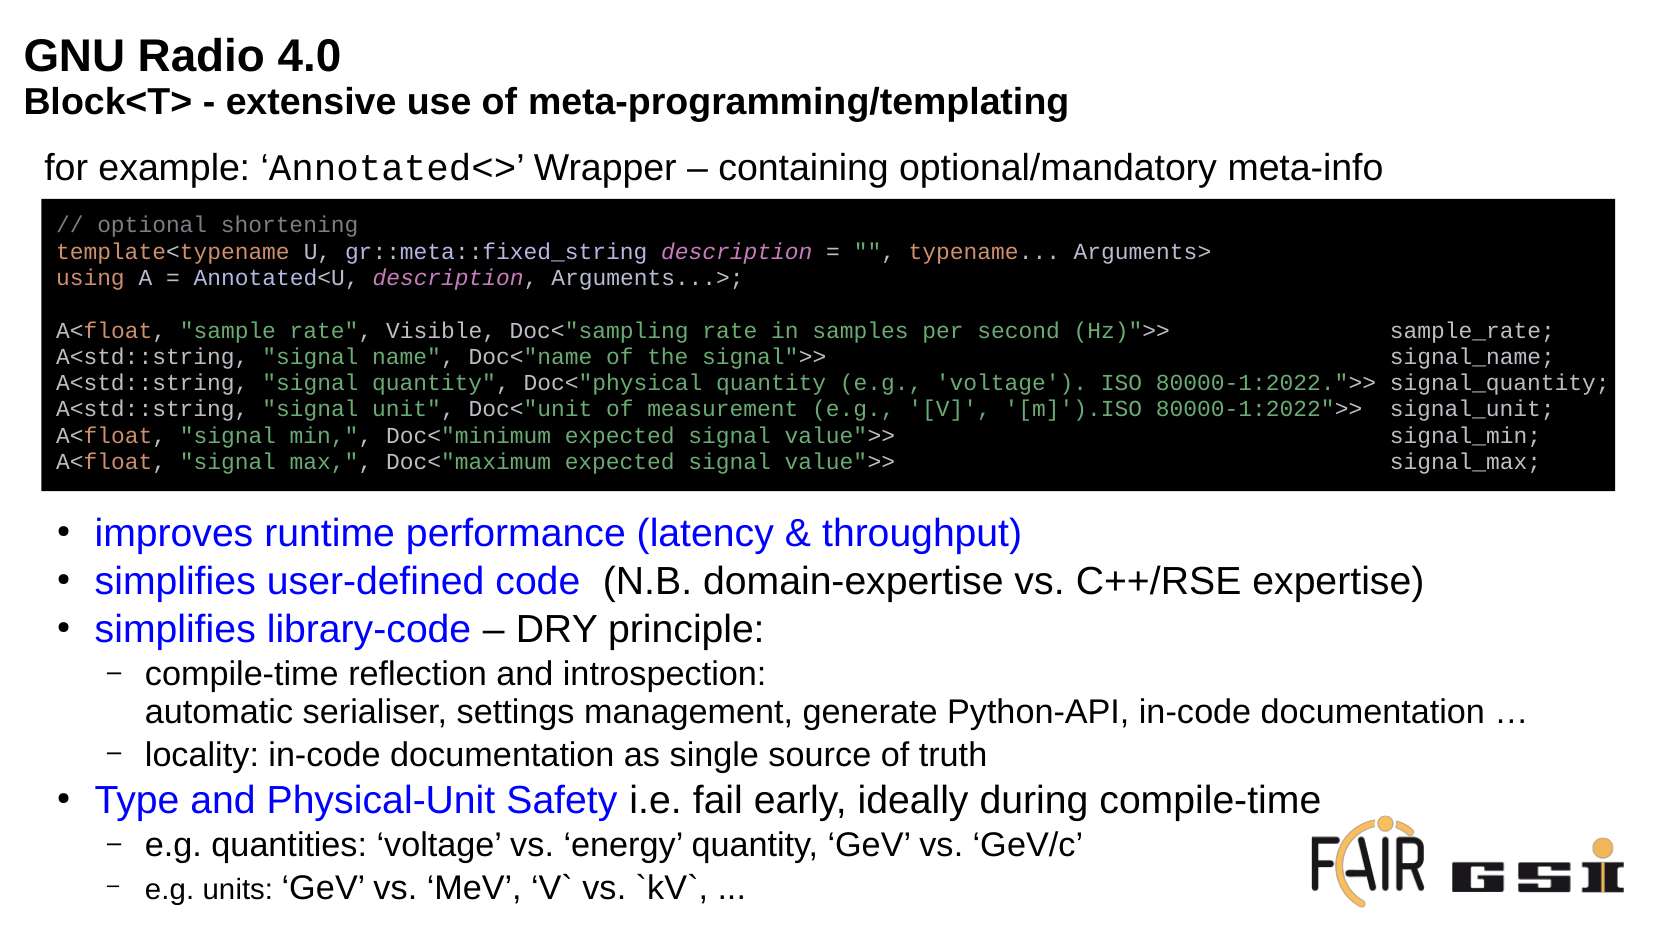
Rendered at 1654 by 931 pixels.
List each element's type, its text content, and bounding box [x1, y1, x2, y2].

title GNU Radio 4.0 Block<T> - extensive use of meta-programming/templating [23, 29, 1638, 123]
text_box // optional shortening template<typename U, gr::meta::fixed_string description = "", typename... Arguments> using A = Annotated<U, description, Arguments...>; A<float, "sample rate", Visible, Doc<"sampling rate in samples per second (Hz)">> sample_rate; A<std::string, "signal name", Doc<"name of the signal">> signal_name; A<std::string, "signal quantity", Doc<"physical quantity (e.g., 'voltage'). ISO 80000-1:2022.">> signal_quantity; A<std::string, "signal unit", Doc<"unit of measurement (e.g., '[V]', '[m]').ISO 80000-1:2022">> signal_unit; A<float, "signal min,", Doc<"minimum expected signal value">> signal_min; A<float, "signal max,", Doc<"maximum expected signal value">> signal_max; [41, 198, 1616, 492]
picture [1610, 836, 1626, 895]
text_box for example: ‘Annotated<>’ Wrapper – containing optional/mandatory meta-info [29, 138, 1401, 199]
list improves runtime performance (latency & throughput) simplifies user-defined code (N.B. domain-expertise vs. C++/RSE expertise) simplifies library-code – DRY principle: compile-time reflection and introspection: automatic serialiser, settings management, generate Python-API, in-code documentation … locality: in-code documentation as single source of truth Type and Physical-Unit Safety i.e. fail early, ideally during compile-time e.g. quantities: ‘voltage’ vs. ‘energy’ quantity, ‘GeV’ vs. ‘GeV/c’ e.g. units: ‘GeV’ vs. ‘MeV’, ‘V` vs. `kV`, ... [44, 510, 1610, 910]
